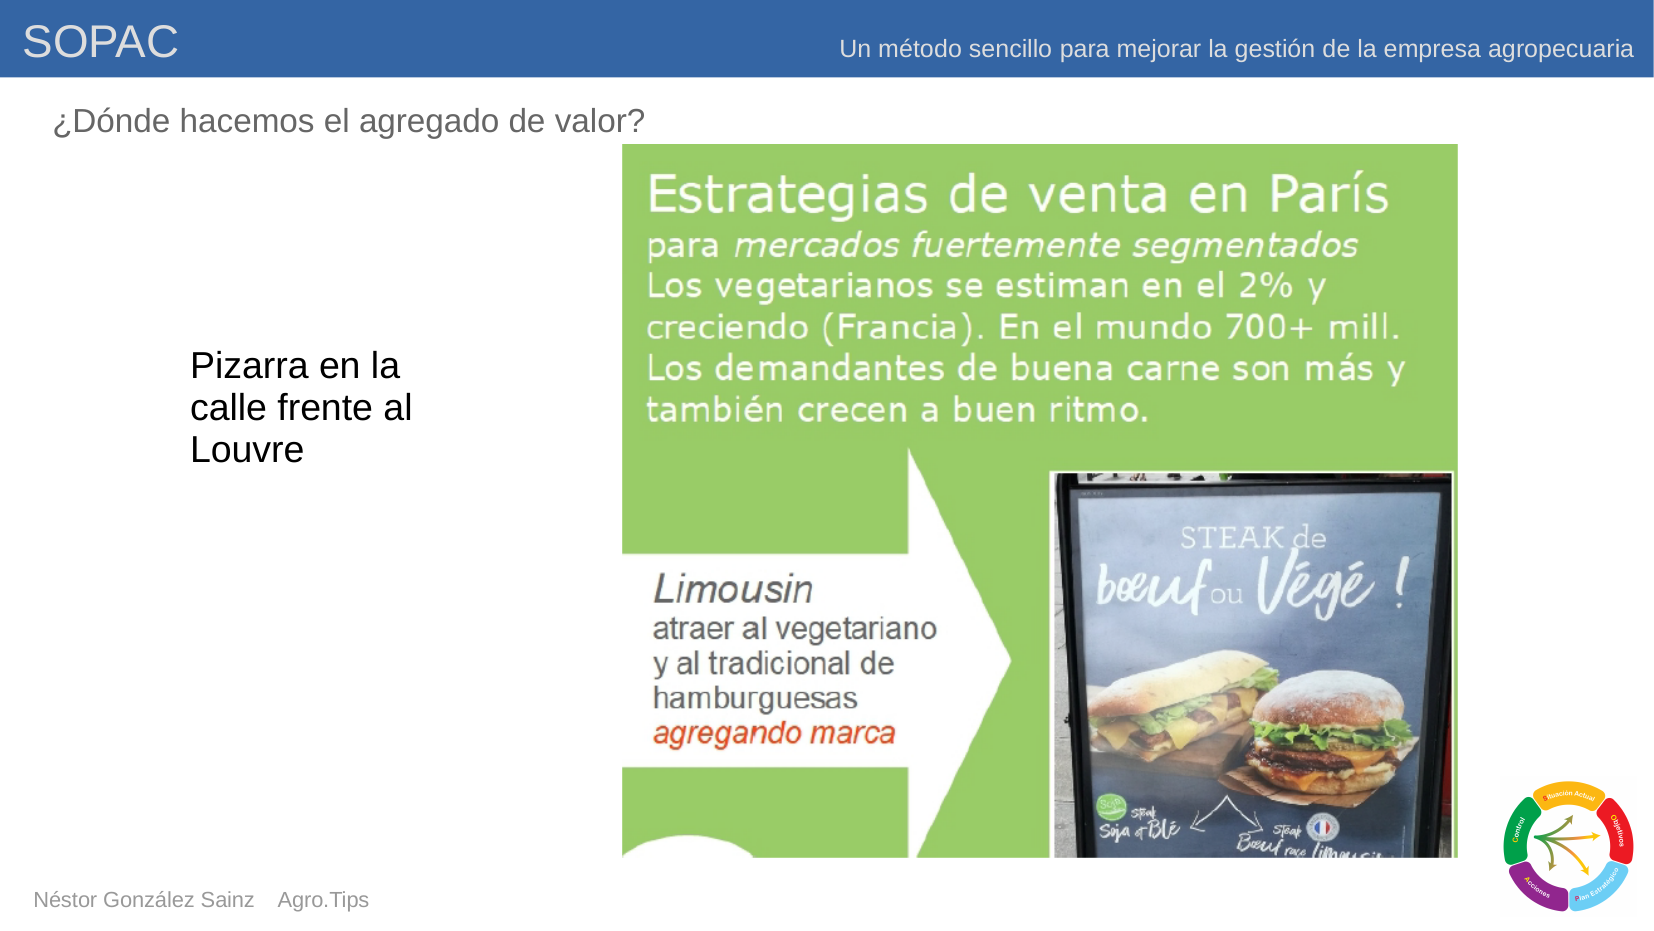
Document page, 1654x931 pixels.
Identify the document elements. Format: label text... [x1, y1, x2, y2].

text_box ¿Dónde hacemos el agregado de valor? [37, 94, 751, 147]
text_box Pizarra en la calle frente al Louvre [175, 337, 438, 479]
picture [1500, 776, 1637, 917]
picture [621, 144, 1463, 863]
